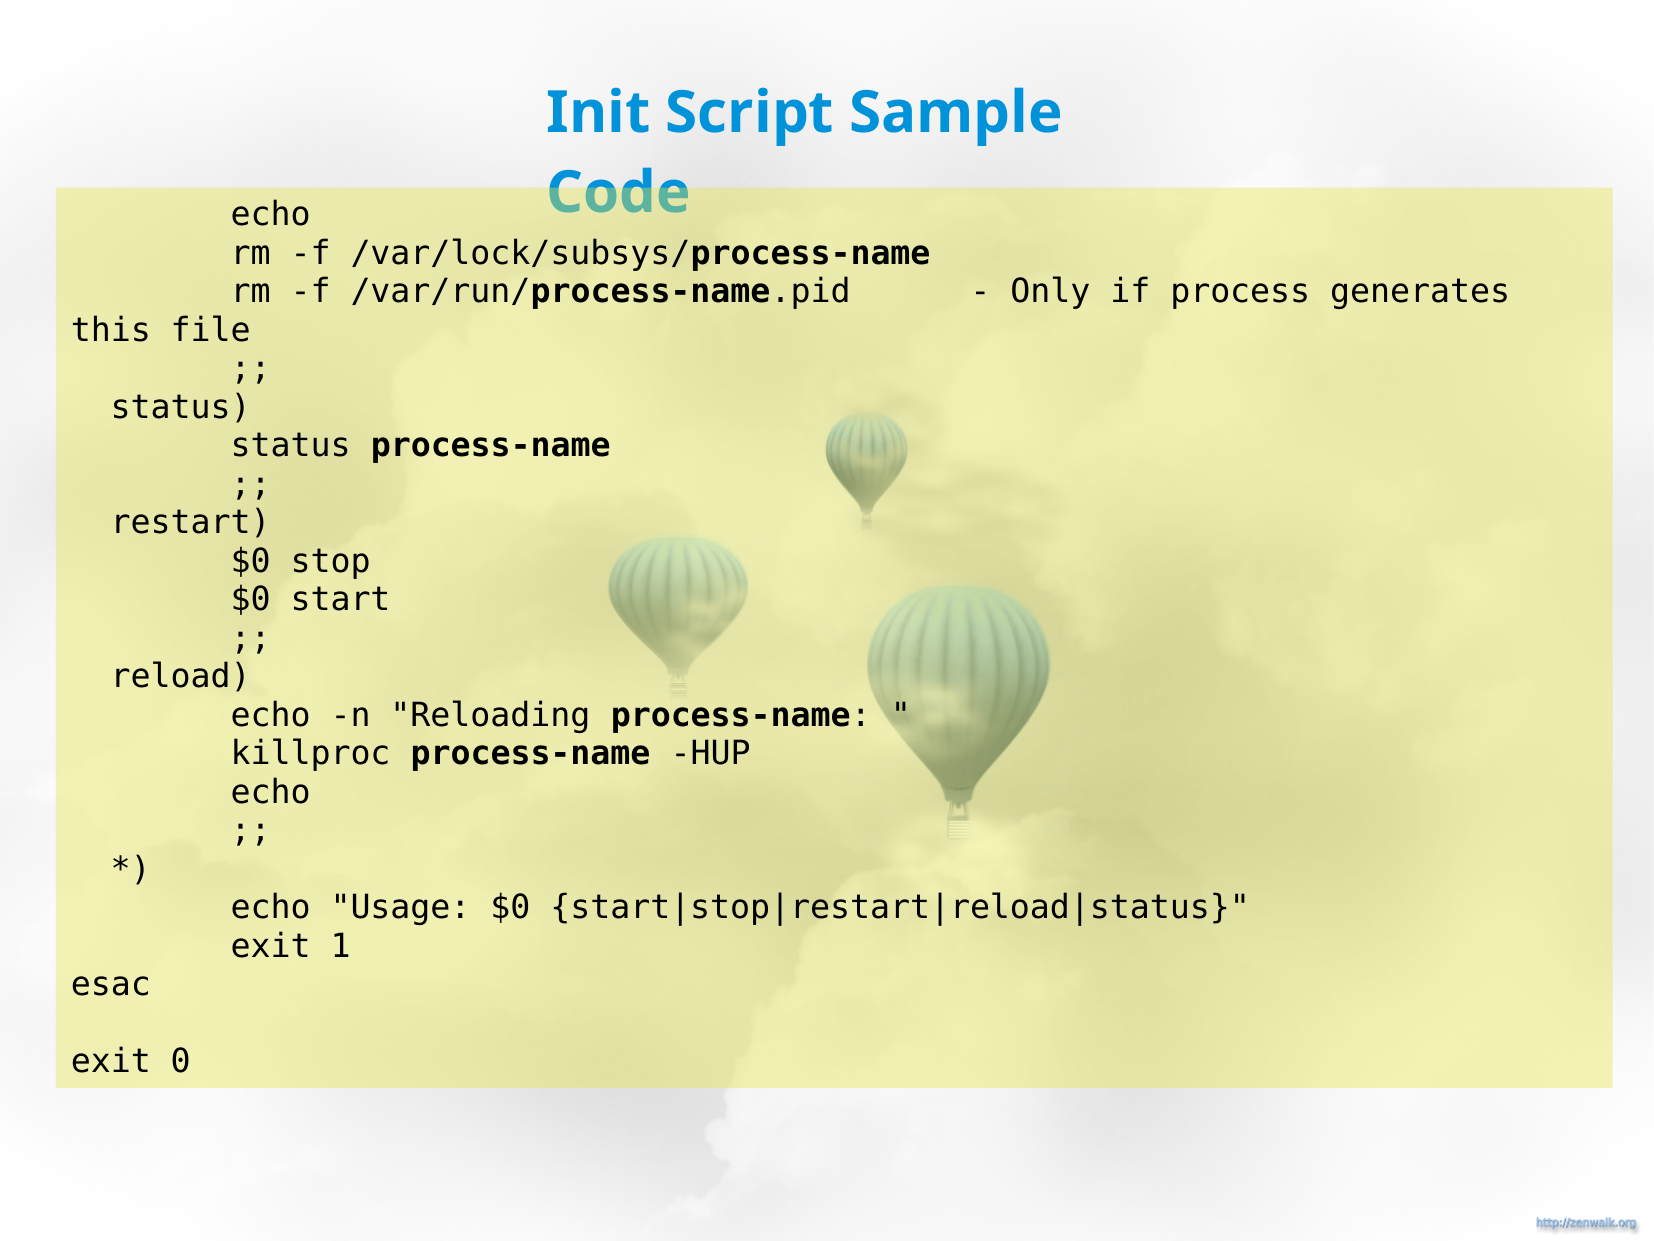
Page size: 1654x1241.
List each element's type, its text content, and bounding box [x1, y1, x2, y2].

text_box echo rm -f /var/lock/subsys/process-name rm -f /var/run/process-name.pid - Only if process generates this file ;; status) status process-name ;; restart) $0 stop $0 start ;; reload) echo -n "Reloading process-name: " killproc process-name -HUP echo ;; *) echo "Usage: $0 {start|stop|restart|reload|status}" exit 1 esac exit 0 [55, 187, 1613, 1088]
text_box Init Script Sample Code [531, 63, 1182, 149]
